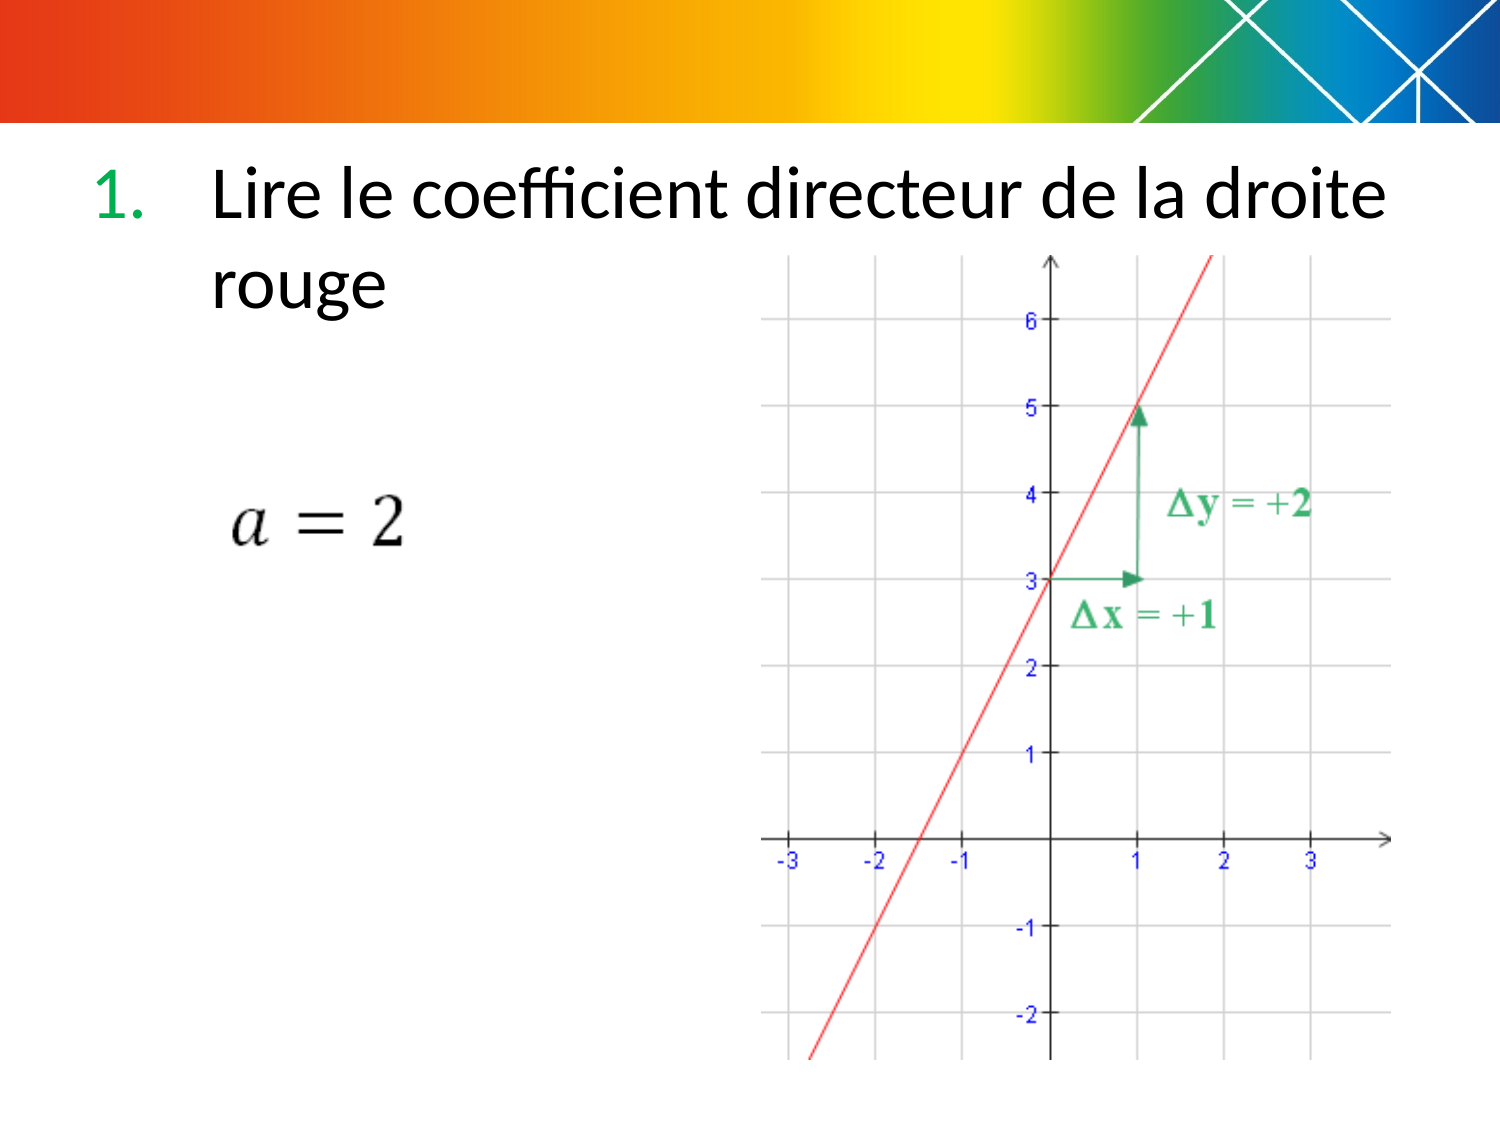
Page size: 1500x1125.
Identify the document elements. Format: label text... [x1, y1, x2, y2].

picture [183, 479, 462, 587]
title Lire le coefficient directeur de la droite rouge [74, 135, 1465, 331]
picture [1340, 0, 1500, 123]
picture [0, 0, 1359, 123]
picture [761, 255, 1391, 1060]
